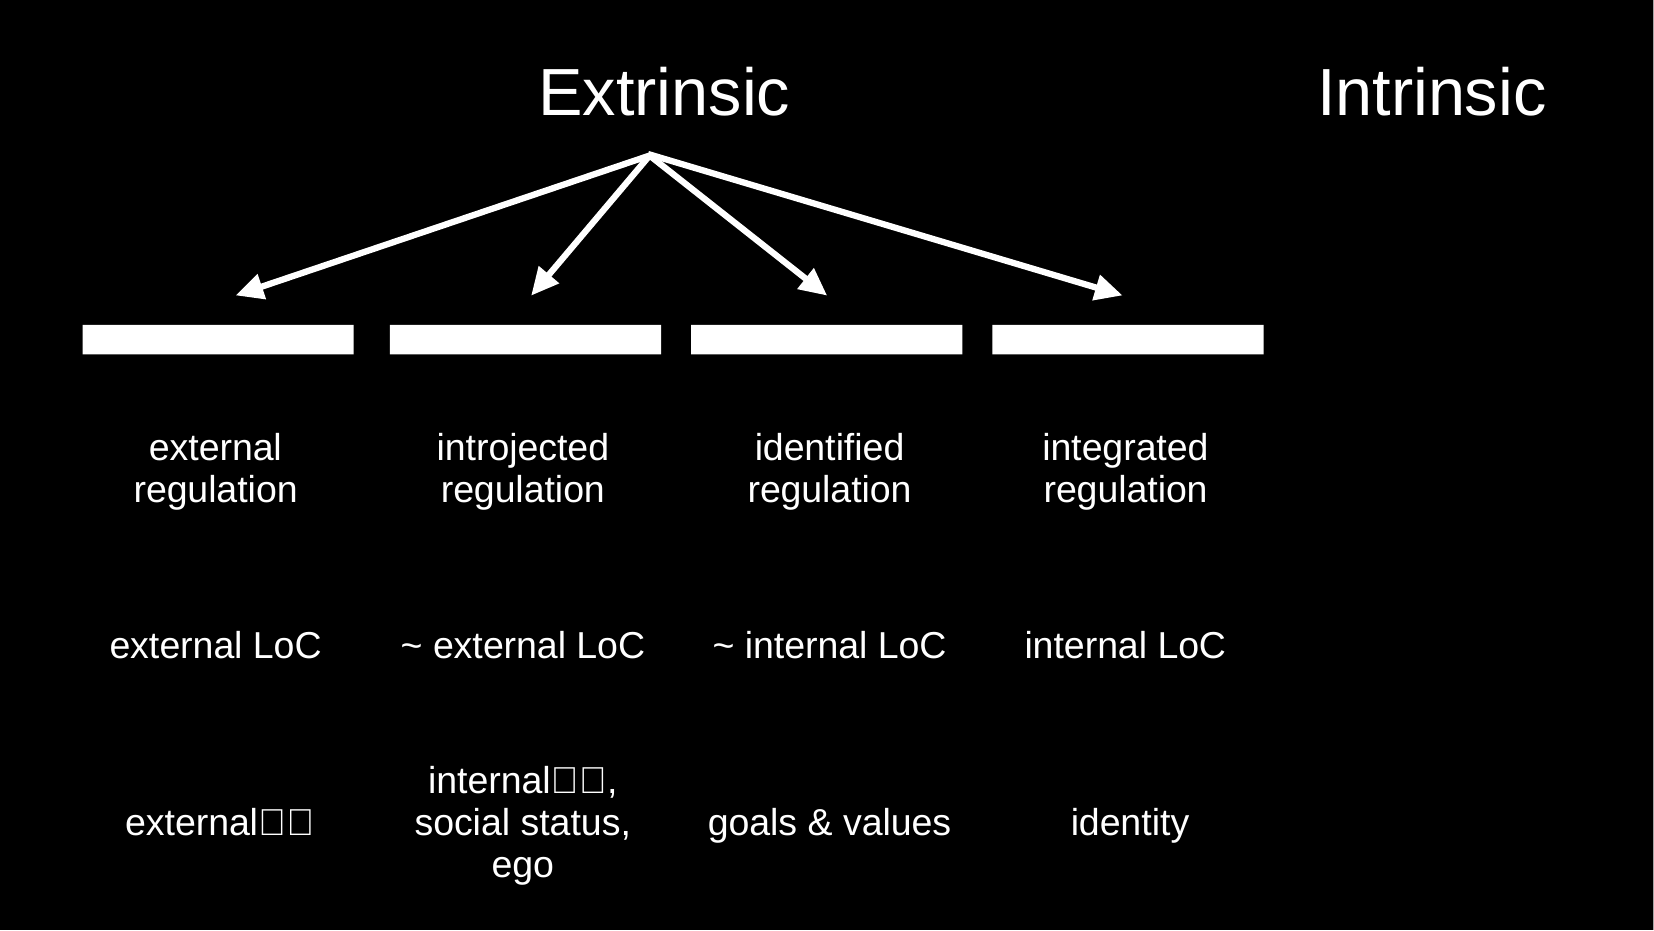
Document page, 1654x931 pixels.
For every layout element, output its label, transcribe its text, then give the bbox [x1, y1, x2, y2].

list external regulation [82, 405, 349, 532]
list Extrinsic [531, 29, 798, 156]
list integrated regulation [992, 405, 1259, 532]
text_box [992, 324, 1264, 355]
list identified regulation [696, 405, 963, 532]
text_box [389, 324, 662, 355]
list Intrinsic [1299, 29, 1565, 156]
list internal🥕🏒, social status, ego [390, 759, 656, 886]
list introjected regulation [390, 405, 656, 532]
list external LoC [82, 582, 349, 709]
list goals & values [696, 759, 963, 886]
text_box [691, 324, 963, 355]
text_box [82, 324, 354, 355]
list internal LoC [992, 582, 1259, 709]
list identity [997, 759, 1263, 886]
list ~ internal LoC [696, 582, 963, 709]
list external🥕🏒 [87, 759, 353, 886]
list ~ external LoC [390, 582, 656, 709]
